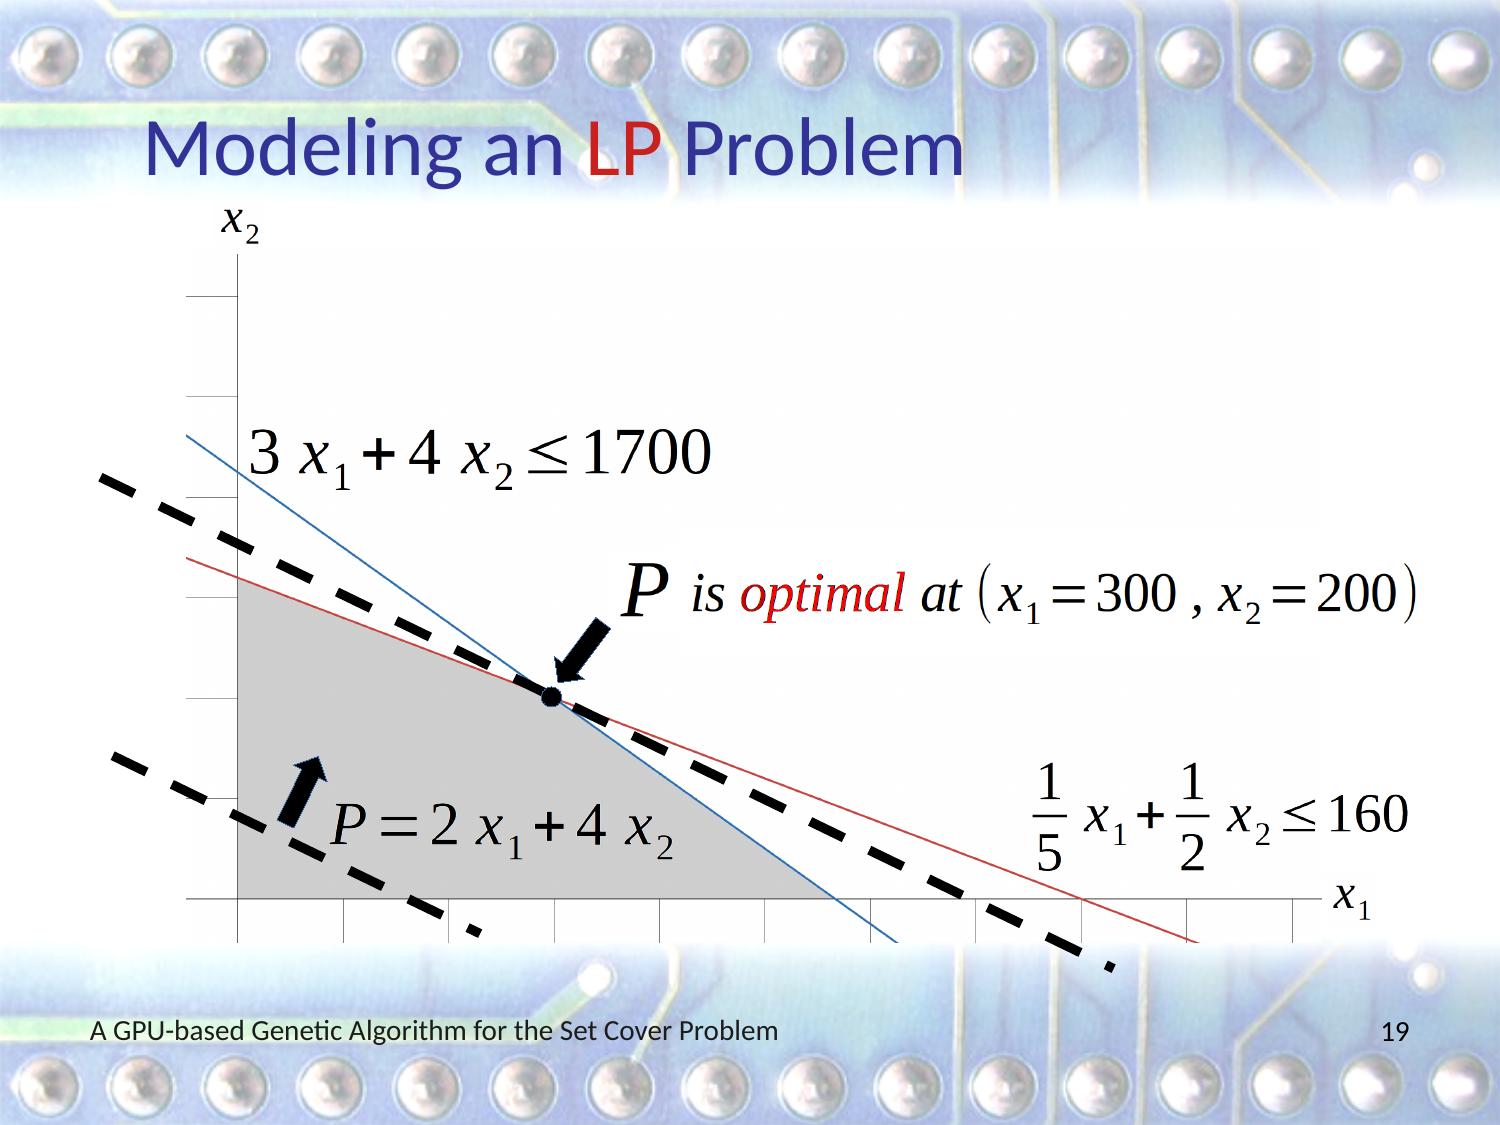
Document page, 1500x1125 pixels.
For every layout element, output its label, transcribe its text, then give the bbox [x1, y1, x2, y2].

text_box [554, 617, 611, 683]
text_box A GPU-based Genetic Algorithm for the Set Cover Problem [74, 979, 1113, 1055]
text_box [541, 686, 562, 707]
title Modeling an LP Problem [75, 89, 1426, 195]
text_box [277, 756, 327, 828]
picture [0, 0, 1500, 1125]
